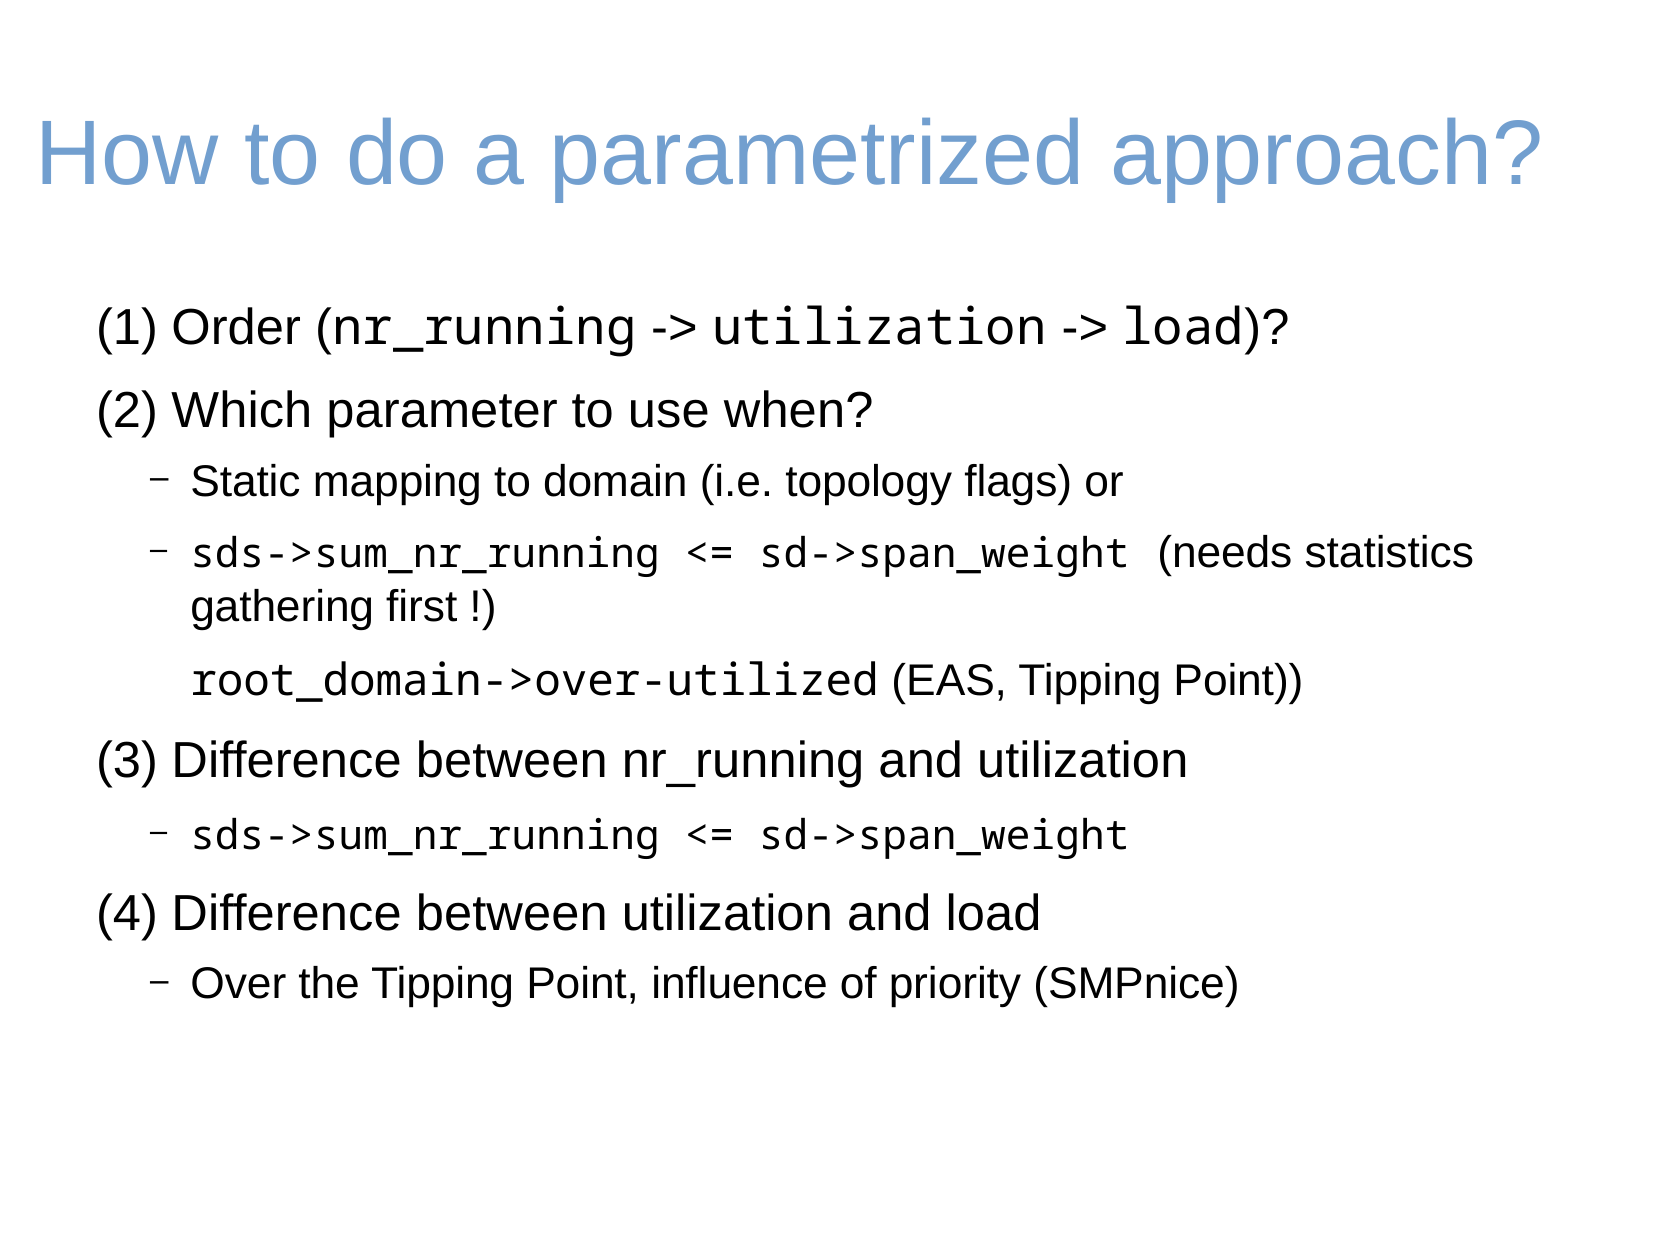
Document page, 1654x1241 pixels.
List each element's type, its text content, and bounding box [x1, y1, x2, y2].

list Order (nr_running -> utilization -> load)? Which parameter to use when? Static mapping to domain (i.e. topology flags) or sds->sum_nr_running <= sd->span_weight (needs statistics gathering first !) root_domain->over-utilized (EAS, Tipping Point)) Difference between nr_running and utilization sds->sum_nr_running <= sd->span_weight Difference between utilization and load Over the Tipping Point, influence of priority (SMPnice) [82, 290, 1571, 1010]
title How to do a parametrized approach? [35, 49, 1630, 257]
